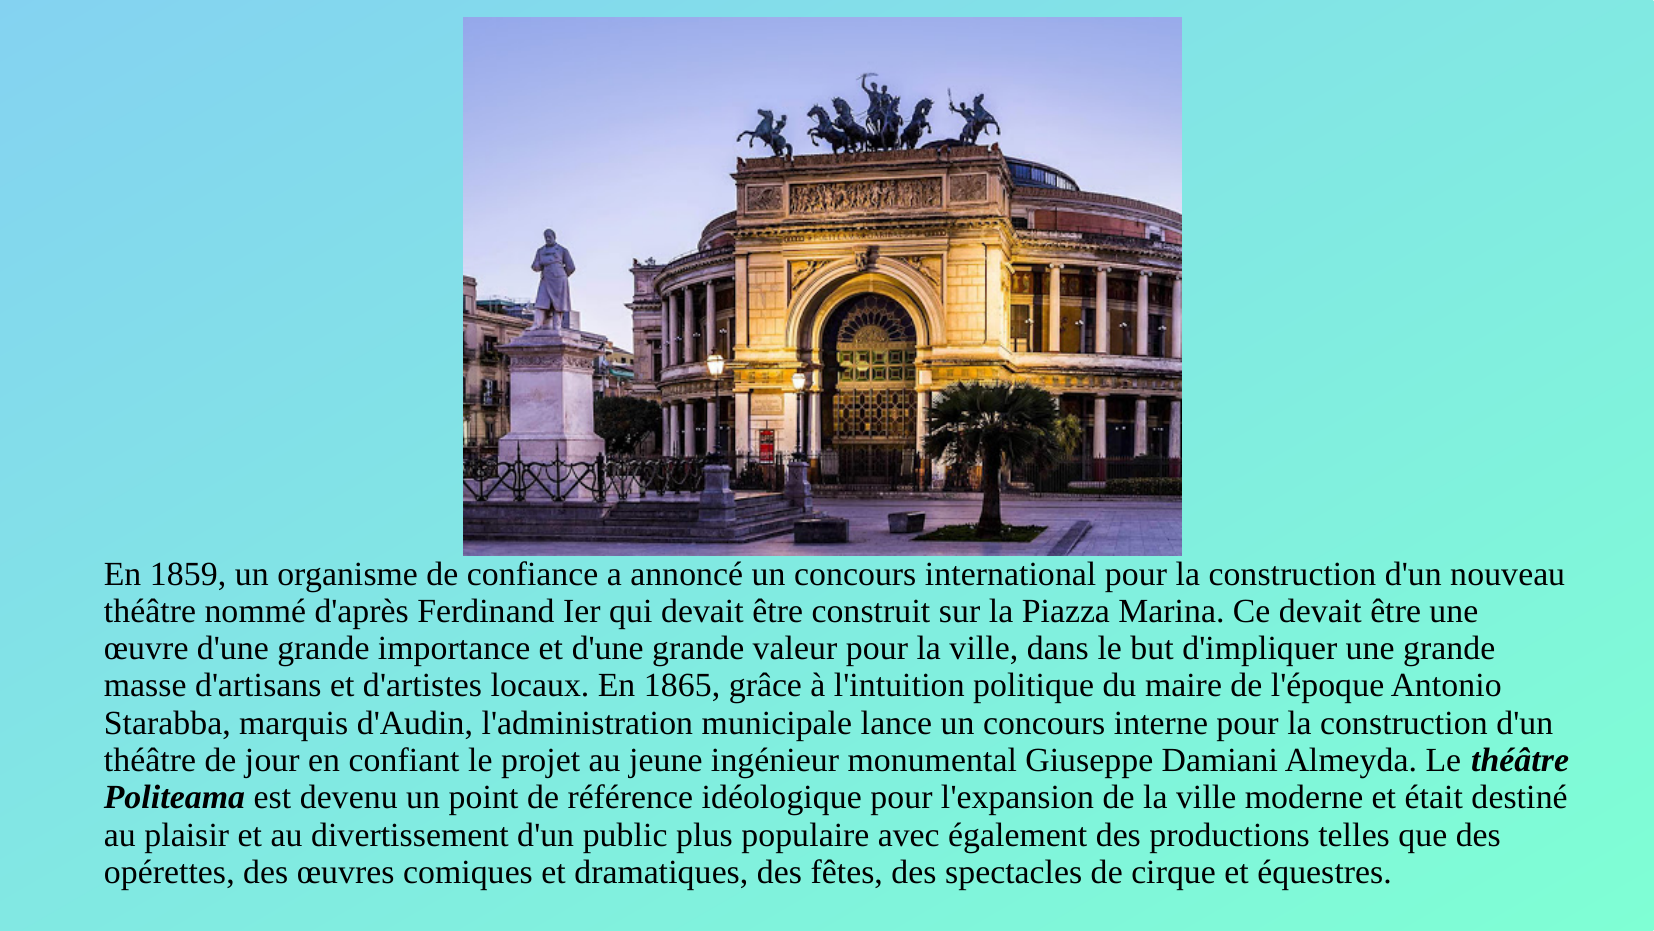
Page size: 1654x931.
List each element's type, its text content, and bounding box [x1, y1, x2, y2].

list En 1859, un organisme de confiance a annoncé un concours international pour la construction d'un nouveau théâtre nommé d'après Ferdinand Ier qui devait être construit sur la Piazza Marina. Ce devait être une œuvre d'une grande importance et d'une grande valeur pour la ville, dans le but d'impliquer une grande masse d'artisans et d'artistes locaux. En 1865, grâce à l'intuition politique du maire de l'époque Antonio Starabba, marquis d'Audin, l'administration municipale lance un concours interne pour la construction d'un théâtre de jour en confiant le projet au jeune ingénieur monumental Giuseppe Damiani Almeyda. Le théâtre Politeama est devenu un point de référence idéologique pour l'expansion de la ville moderne et était destiné au plaisir et au divertissement d'un public plus populaire avec également des productions telles que des opérettes, des œuvres comiques et dramatiques, des fêtes, des spectacles de cirque et équestres. [82, 555, 1571, 910]
picture [463, 17, 1182, 556]
